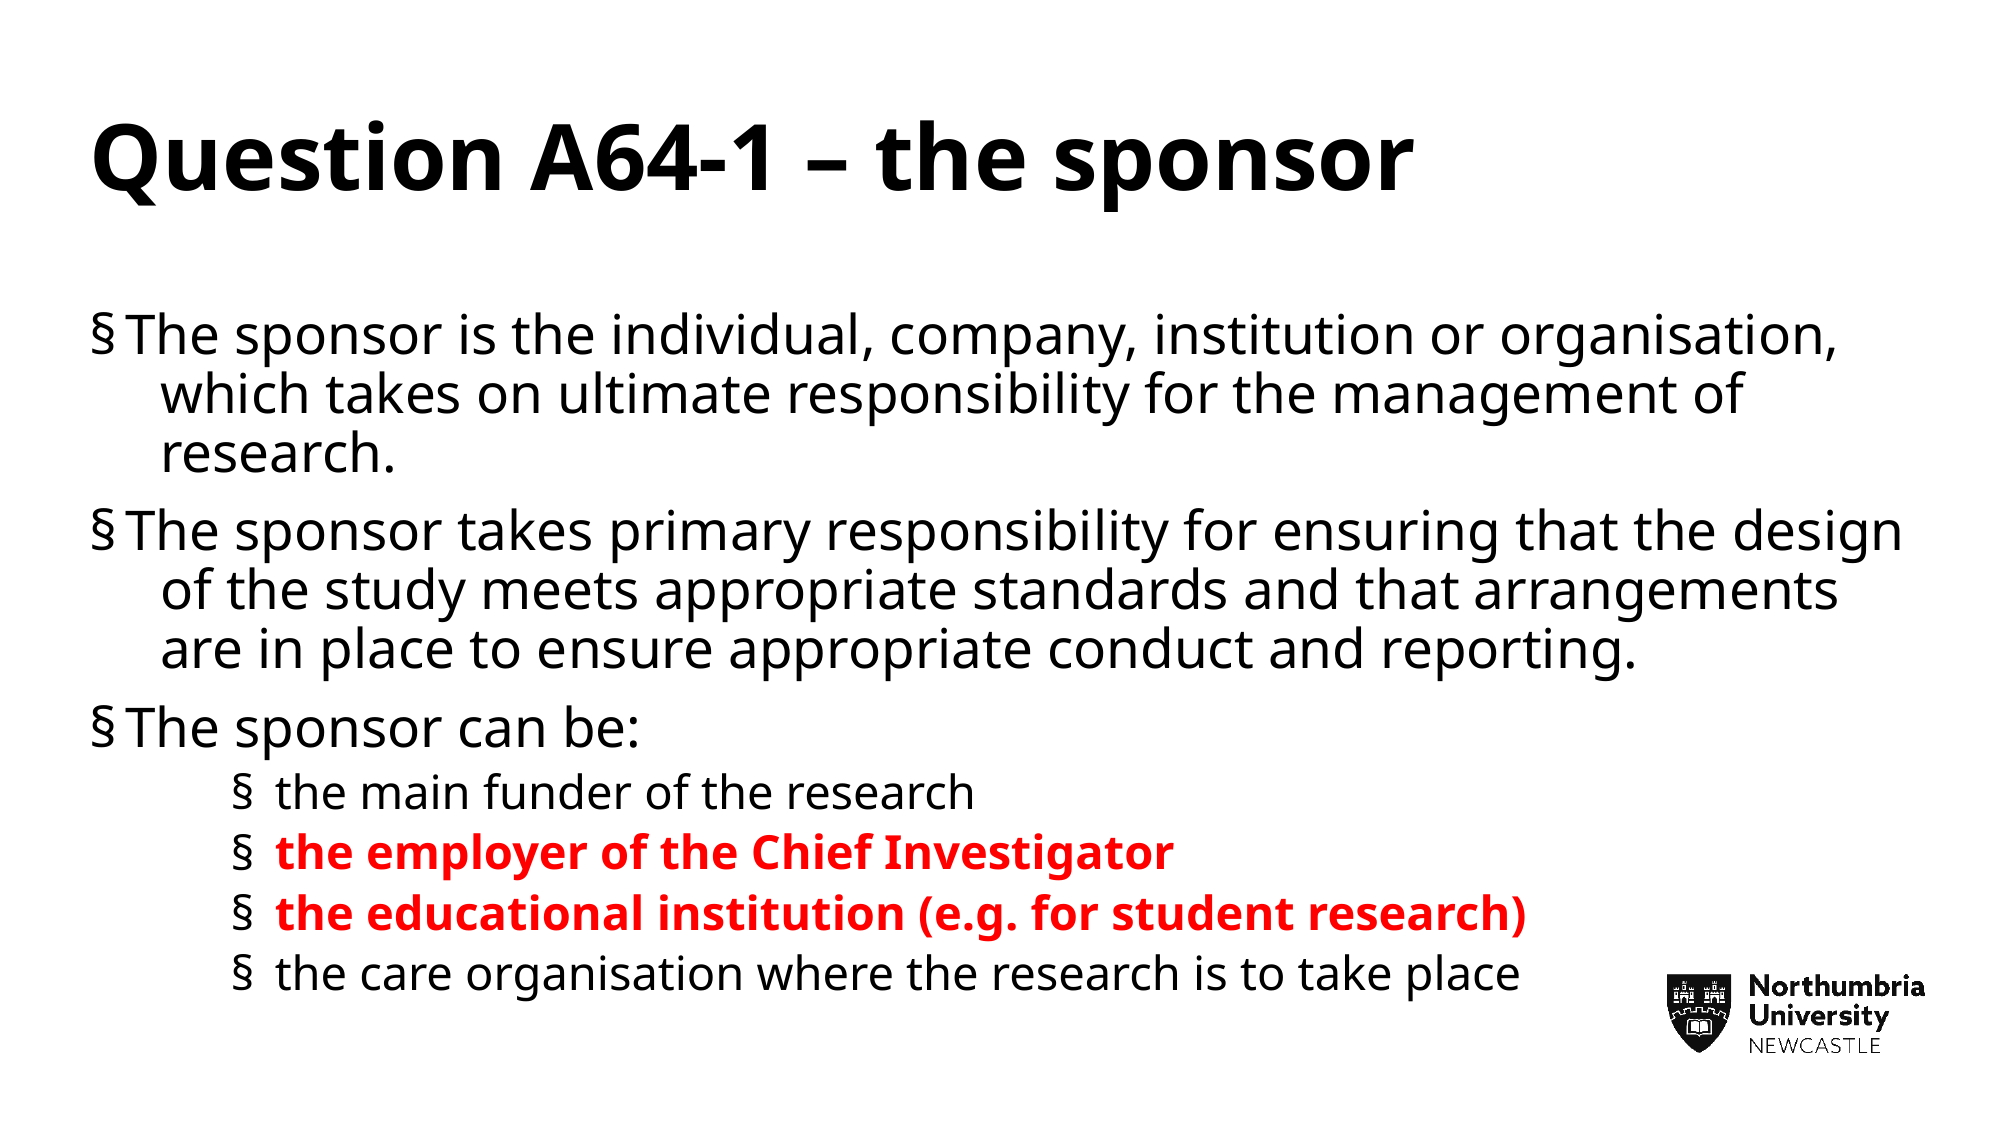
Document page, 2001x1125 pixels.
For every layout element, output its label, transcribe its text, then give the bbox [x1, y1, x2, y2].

title Question A64-1 – the sponsor [74, 67, 1925, 255]
list The sponsor is the individual, company, institution or organisation, which takes on ultimate responsibility for the management of research. The sponsor takes primary responsibility for ensuring that the design of the study meets appropriate standards and that arrangements are in place to ensure appropriate conduct and reporting. The sponsor can be: the main funder of the research the employer of the Chief Investigator the educational institution (e.g. for student research) the care organisation where the research is to take place [74, 299, 1923, 1058]
